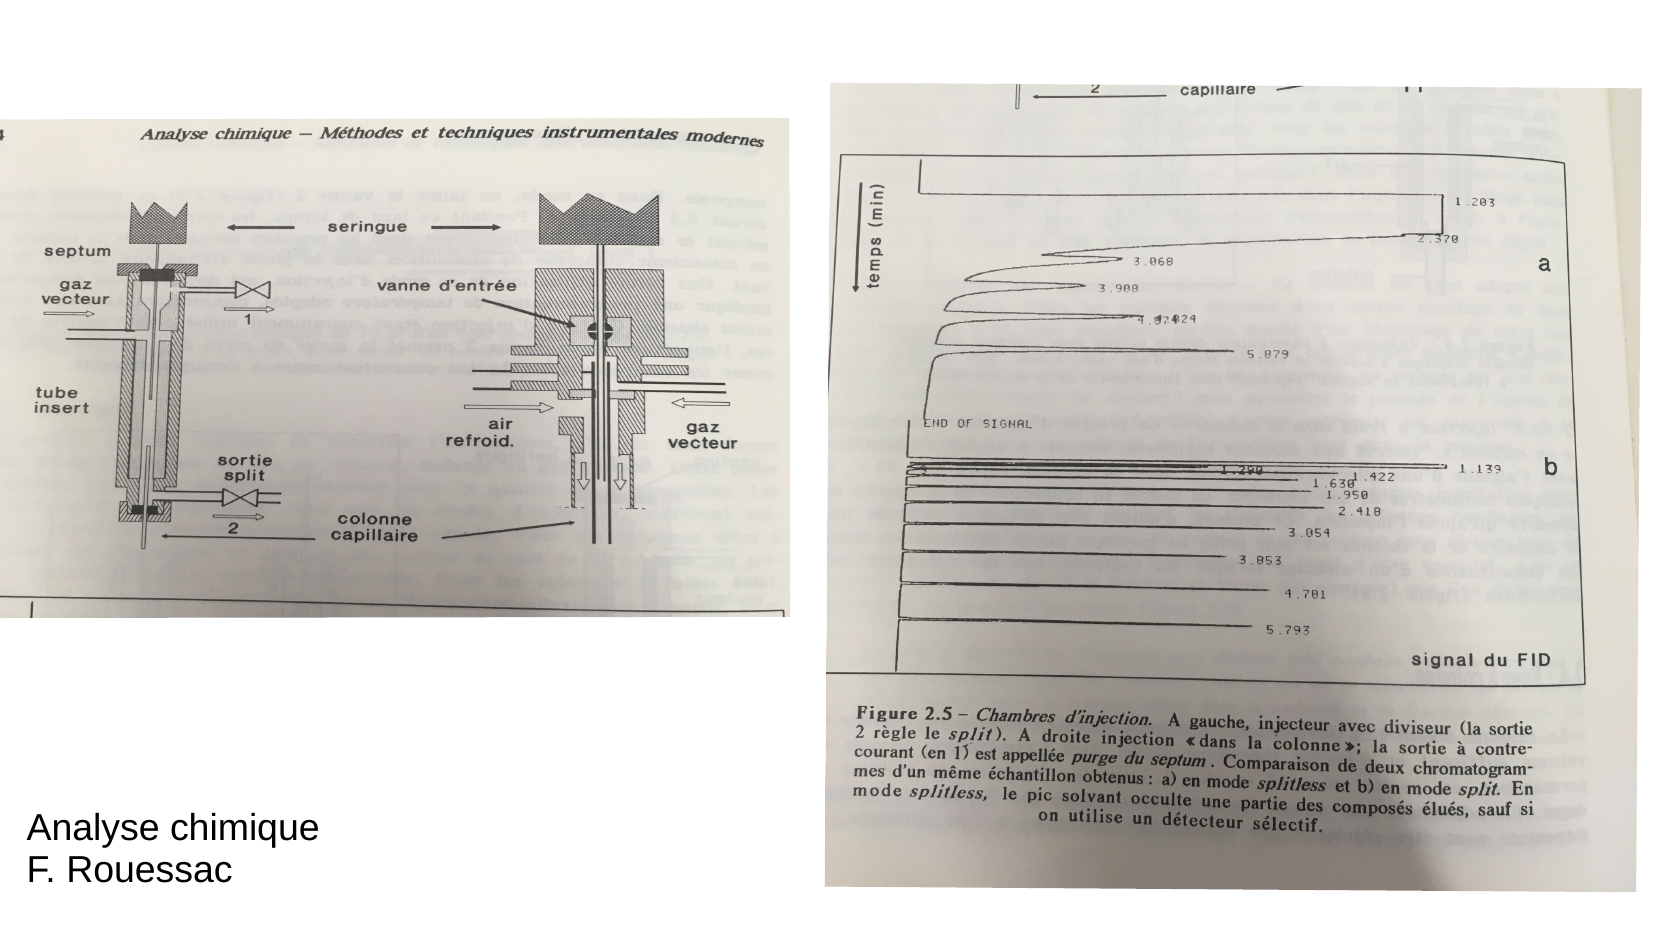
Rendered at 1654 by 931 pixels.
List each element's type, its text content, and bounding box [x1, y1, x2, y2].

text_box Analyse chimique F. Rouessac [11, 798, 343, 898]
picture [824, 82, 1642, 893]
picture [0, 118, 791, 618]
